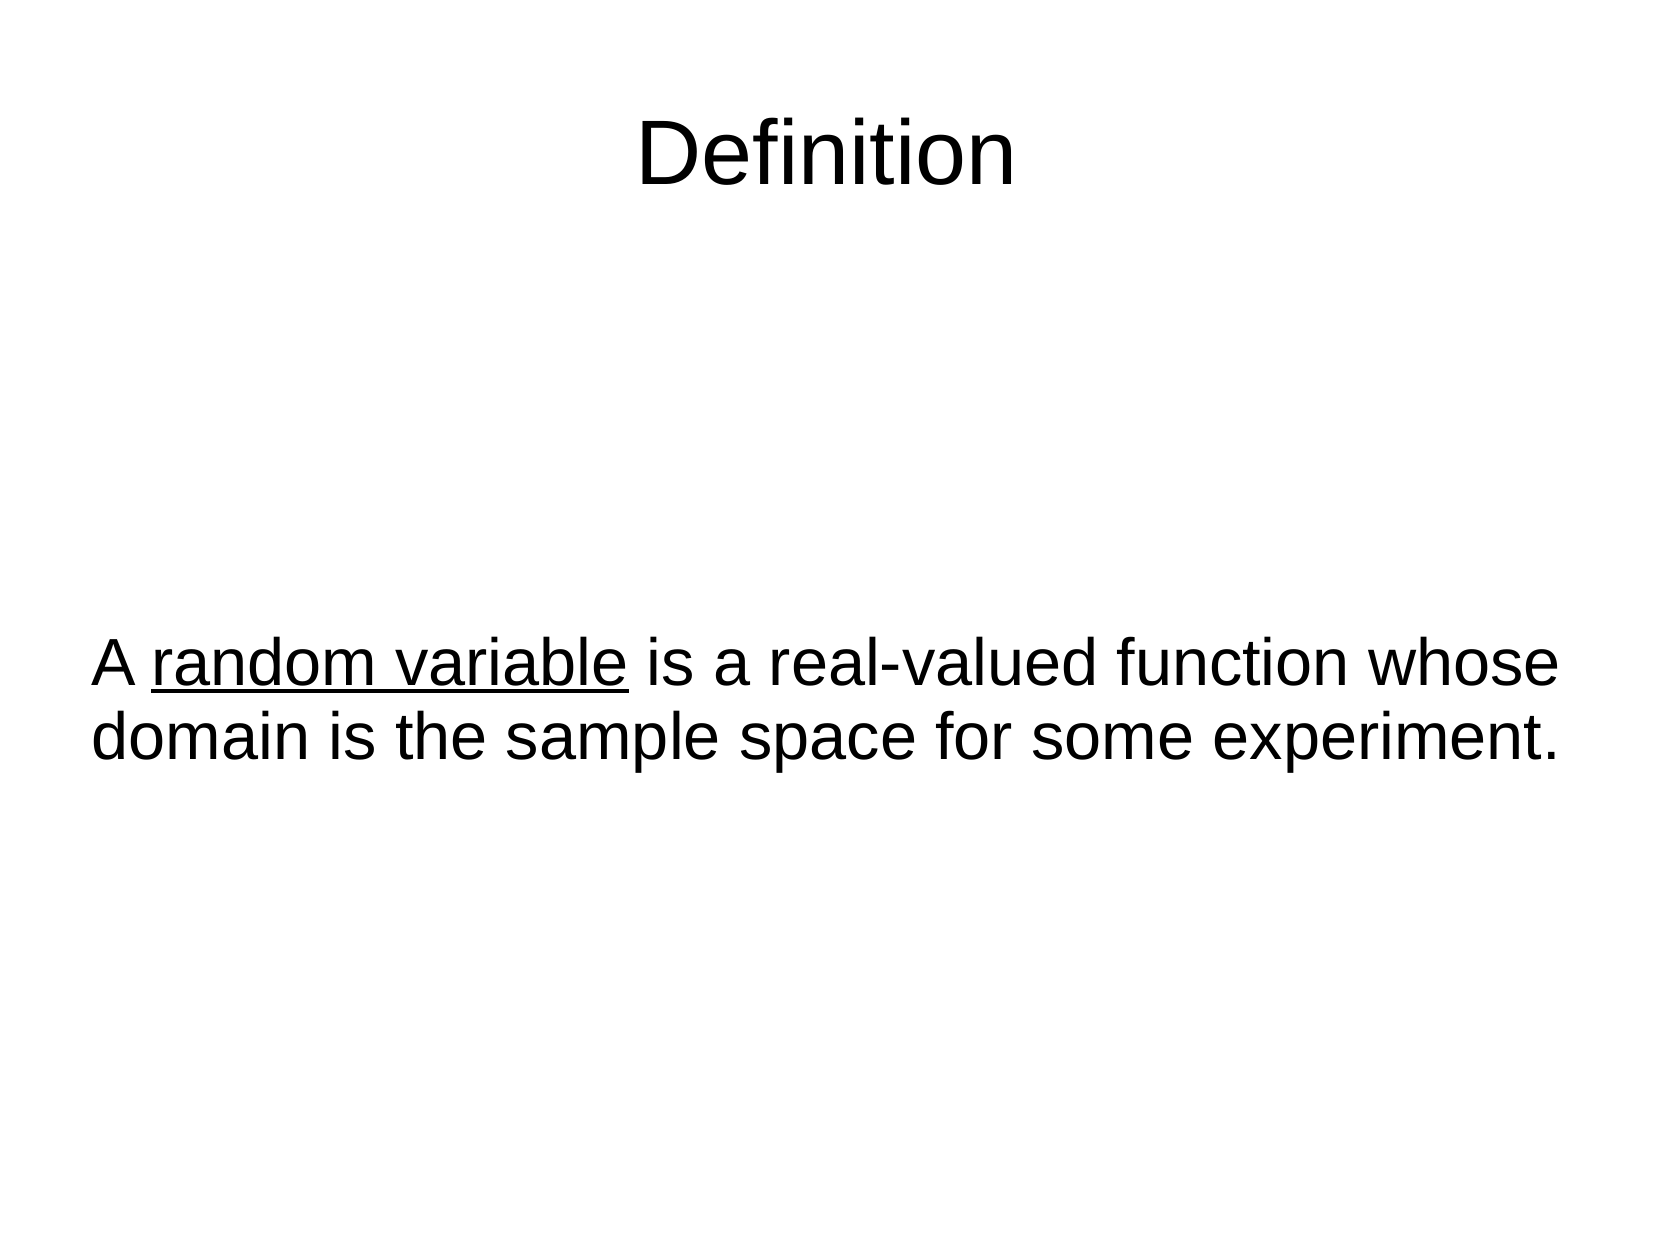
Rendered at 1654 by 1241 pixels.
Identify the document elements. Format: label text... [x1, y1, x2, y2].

title Definition [82, 56, 1571, 250]
subtitle A random variable is a real-valued function whose domain is the sample space for some experiment. [82, 297, 1571, 1102]
